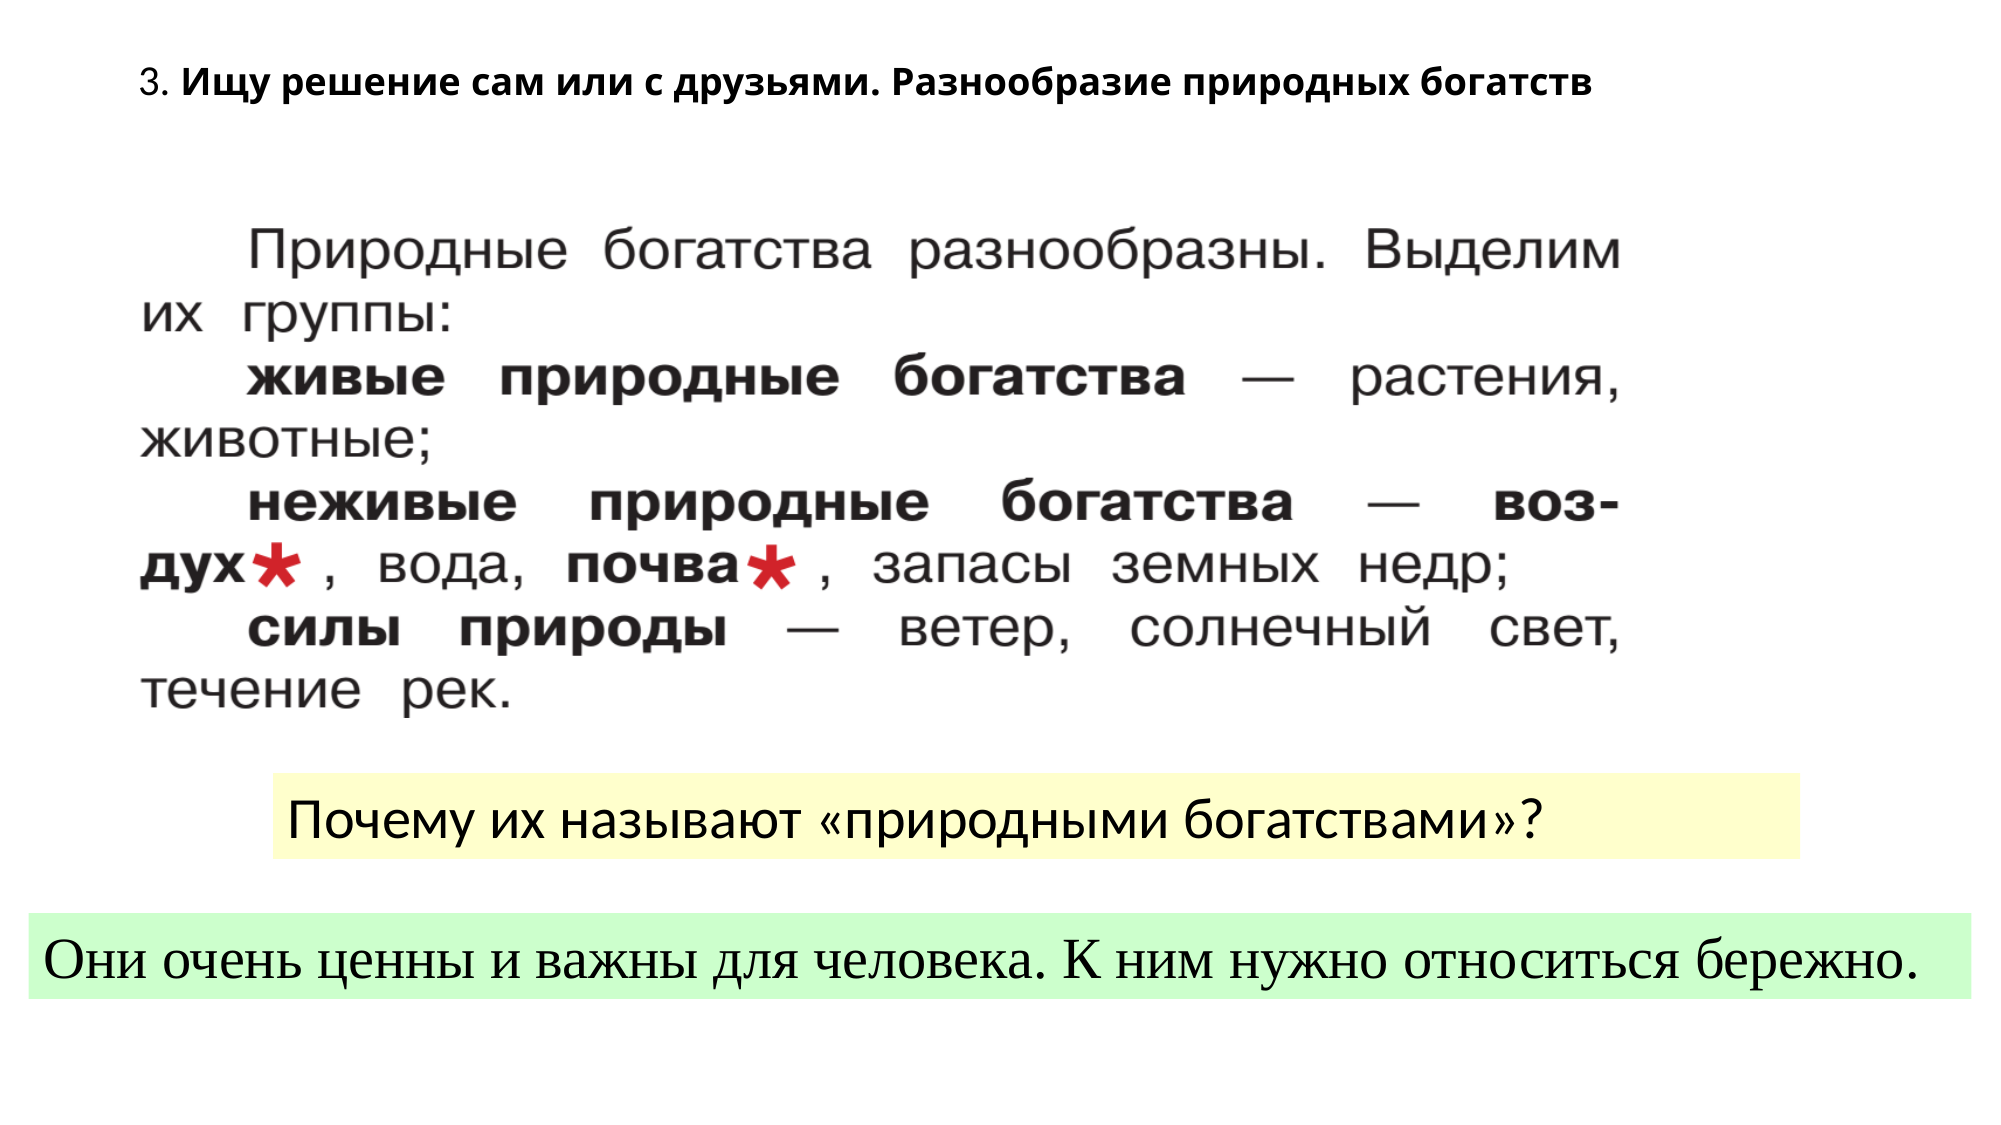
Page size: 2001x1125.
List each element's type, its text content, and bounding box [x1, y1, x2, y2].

text_box Они очень ценны и важны для человека. К ним нужно относиться бережно. [28, 913, 1972, 999]
text_box Почему их называют «природными богатствами»? [273, 773, 1801, 859]
picture [123, 214, 1684, 718]
title 3. Ищу решение сам или с друзьями. Разнообразие природных богатств [123, 38, 1849, 125]
